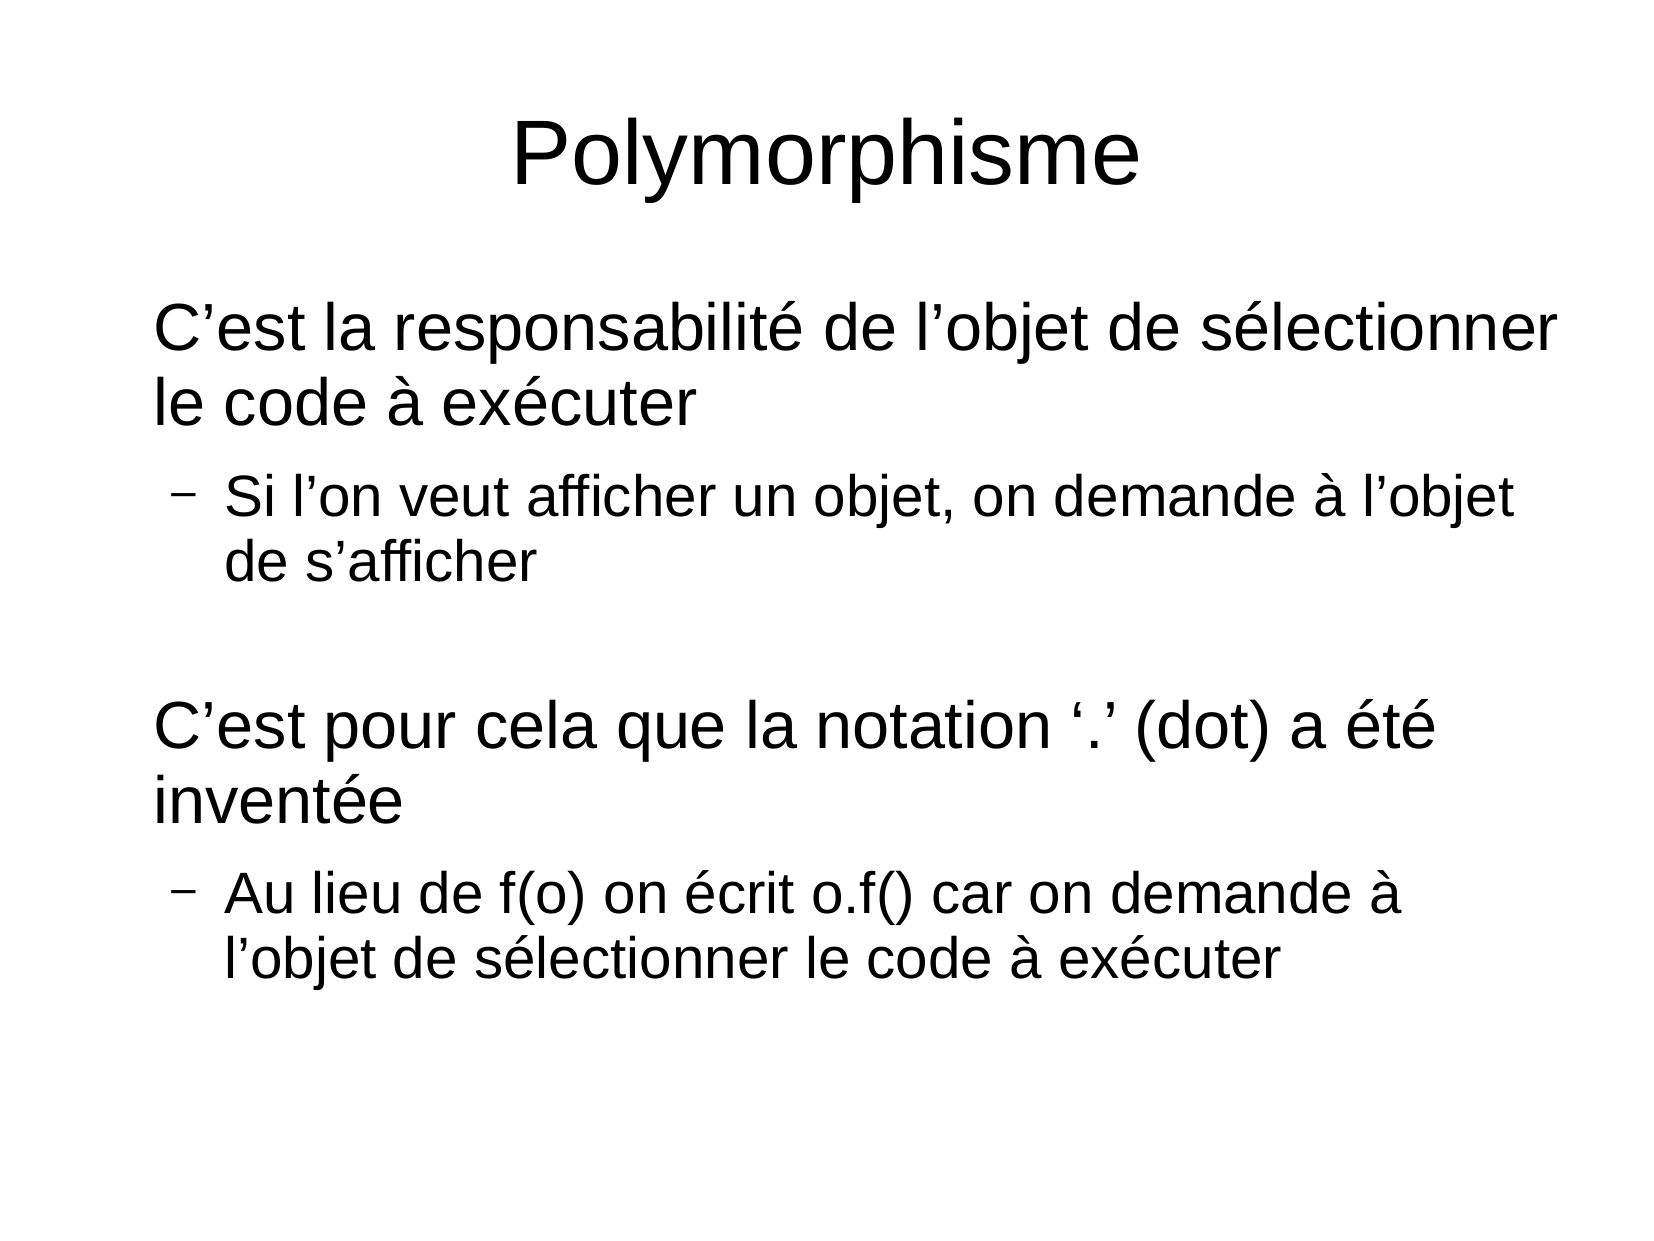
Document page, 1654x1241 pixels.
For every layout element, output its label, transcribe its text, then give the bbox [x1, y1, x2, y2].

title Polymorphisme [82, 49, 1571, 257]
list C’est la responsabilité de l’objet de sélectionner le code à exécuter Si l’on veut afficher un objet, on demande à l’objet de s’afficher C’est pour cela que la notation ‘.’ (dot) a été inventée Au lieu de f(o) on écrit o.f() car on demande à l’objet de sélectionner le code à exécuter [82, 290, 1571, 1111]
